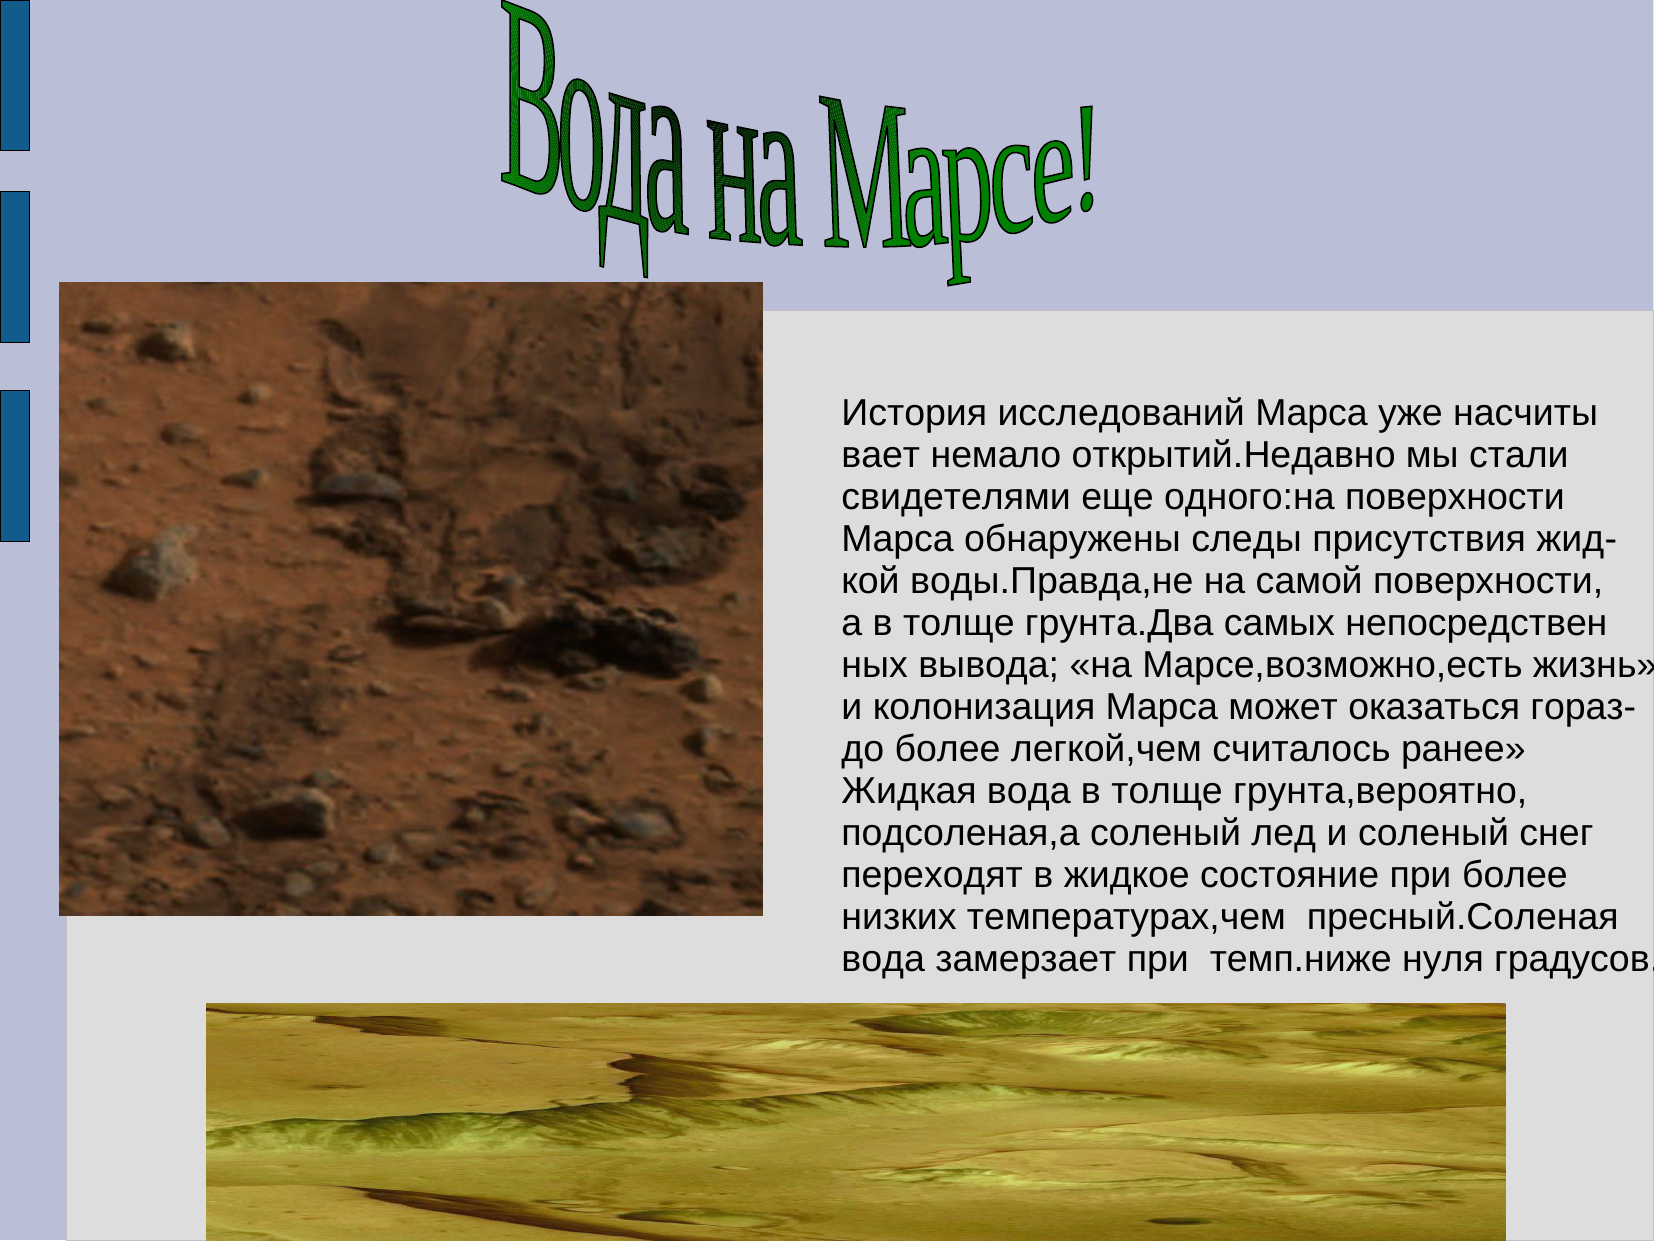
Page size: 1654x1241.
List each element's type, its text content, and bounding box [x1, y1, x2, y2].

text_box Вода на Марсе! [647, 106, 689, 235]
text_box Вода на Марсе! [993, 145, 1033, 234]
text_box Вода на Марсе! [599, 93, 648, 278]
text_box Вода на Марсе! [760, 132, 803, 246]
text_box Вода на Марсе! [707, 120, 761, 243]
text_box Вода на Марсе! [1034, 140, 1072, 223]
picture [206, 1003, 1506, 1241]
text_box История исследований Марса уже насчиты вает немало открытий.Недавно мы стали свидетелями еще одного:на поверхности Марса обнаружены следы присутствия жид- кой воды.Правда,не на самой поверхности, а в толще грунта.Два самых непосредствен ных вывода; «на Марсе,возможно,есть жизнь» и колонизация Марса может оказаться гораз- до более легкой,чем считалось ранее» Жидкая вода в толще грунта,вероятно, подсоленая,а соленый лед и соленый снег переходят в жидкое состояние при более низких температурах,чем пресный.Соленая вода замерзает при темп.ниже нуля градусов. [826, 383, 1654, 988]
text_box Вода на Марсе! [1081, 106, 1092, 181]
picture [59, 282, 763, 916]
text_box Вода на Марсе! [942, 147, 990, 286]
text_box Вода на Марсе! [819, 96, 949, 248]
text_box Вода на Марсе! [501, 0, 603, 212]
